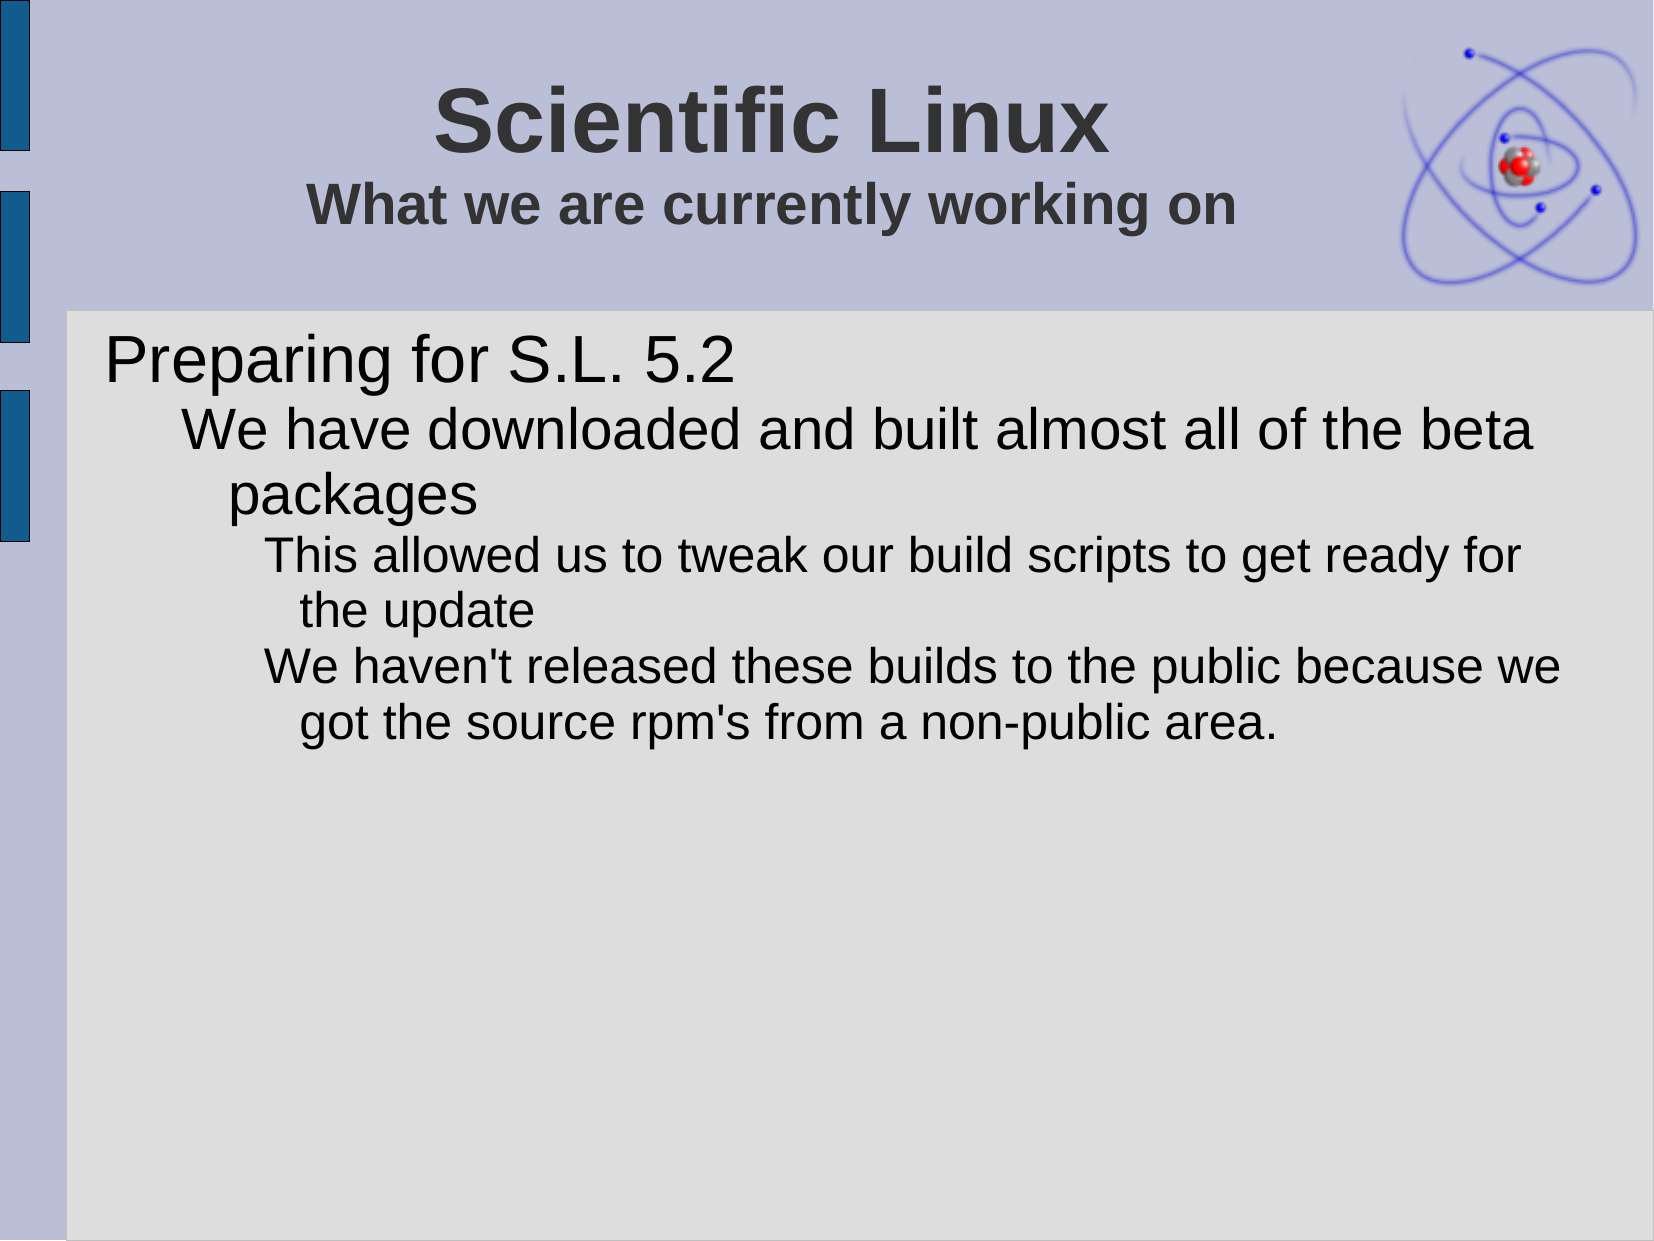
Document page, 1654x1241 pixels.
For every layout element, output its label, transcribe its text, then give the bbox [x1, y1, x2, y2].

title Scientific Linux What we are currently working on [82, 39, 1386, 267]
picture [1386, 33, 1654, 301]
list Preparing for S.L. 5.2 We have downloaded and built almost all of the beta packages This allowed us to tweak our build scripts to get ready for the update We haven't released these builds to the public because we got the source rpm's from a non-public area. [86, 321, 1576, 1045]
